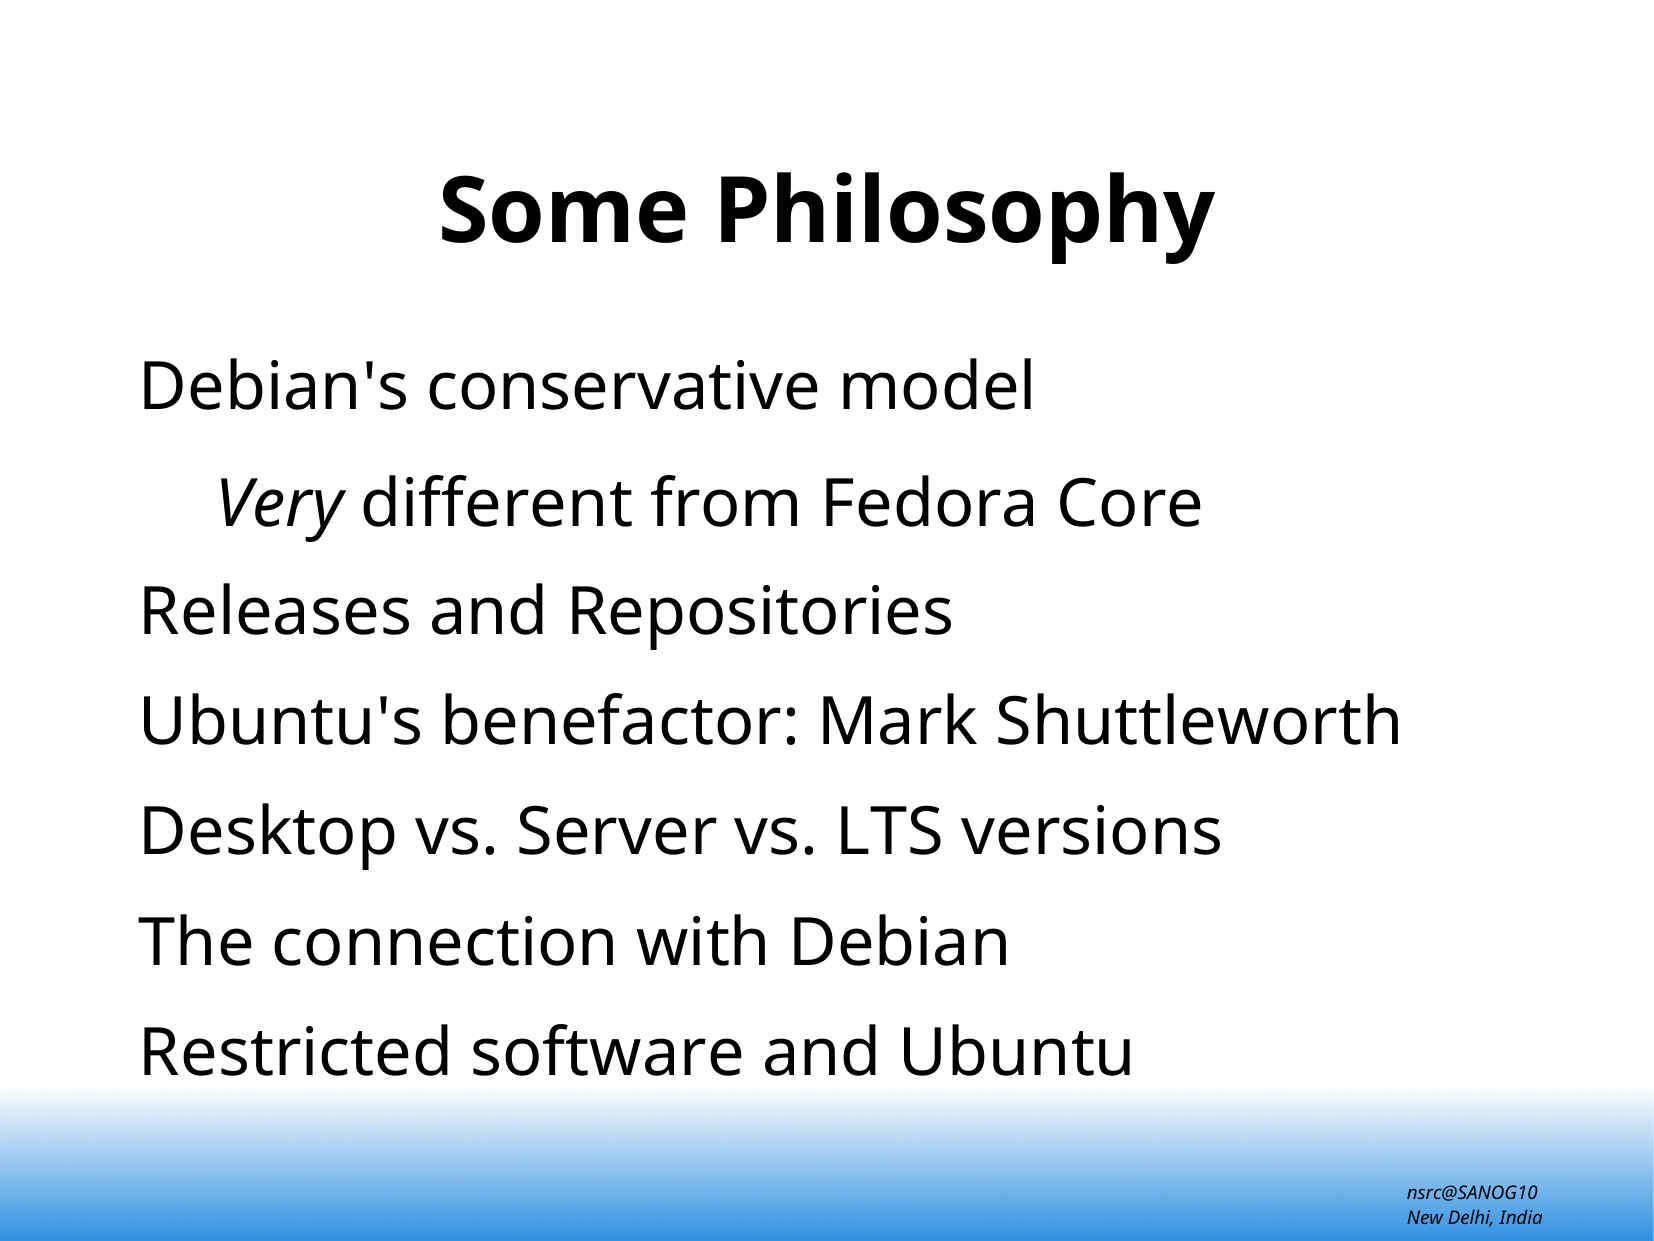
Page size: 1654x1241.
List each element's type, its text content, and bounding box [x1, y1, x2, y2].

picture [0, 1083, 1654, 1241]
list Debian's conservative model Very different from Fedora Core Releases and Repositories Ubuntu's benefactor: Mark Shuttleworth Desktop vs. Server vs. LTS versions The connection with Debian Restricted software and Ubuntu [121, 344, 1534, 1135]
title Some Philosophy [121, 102, 1534, 311]
